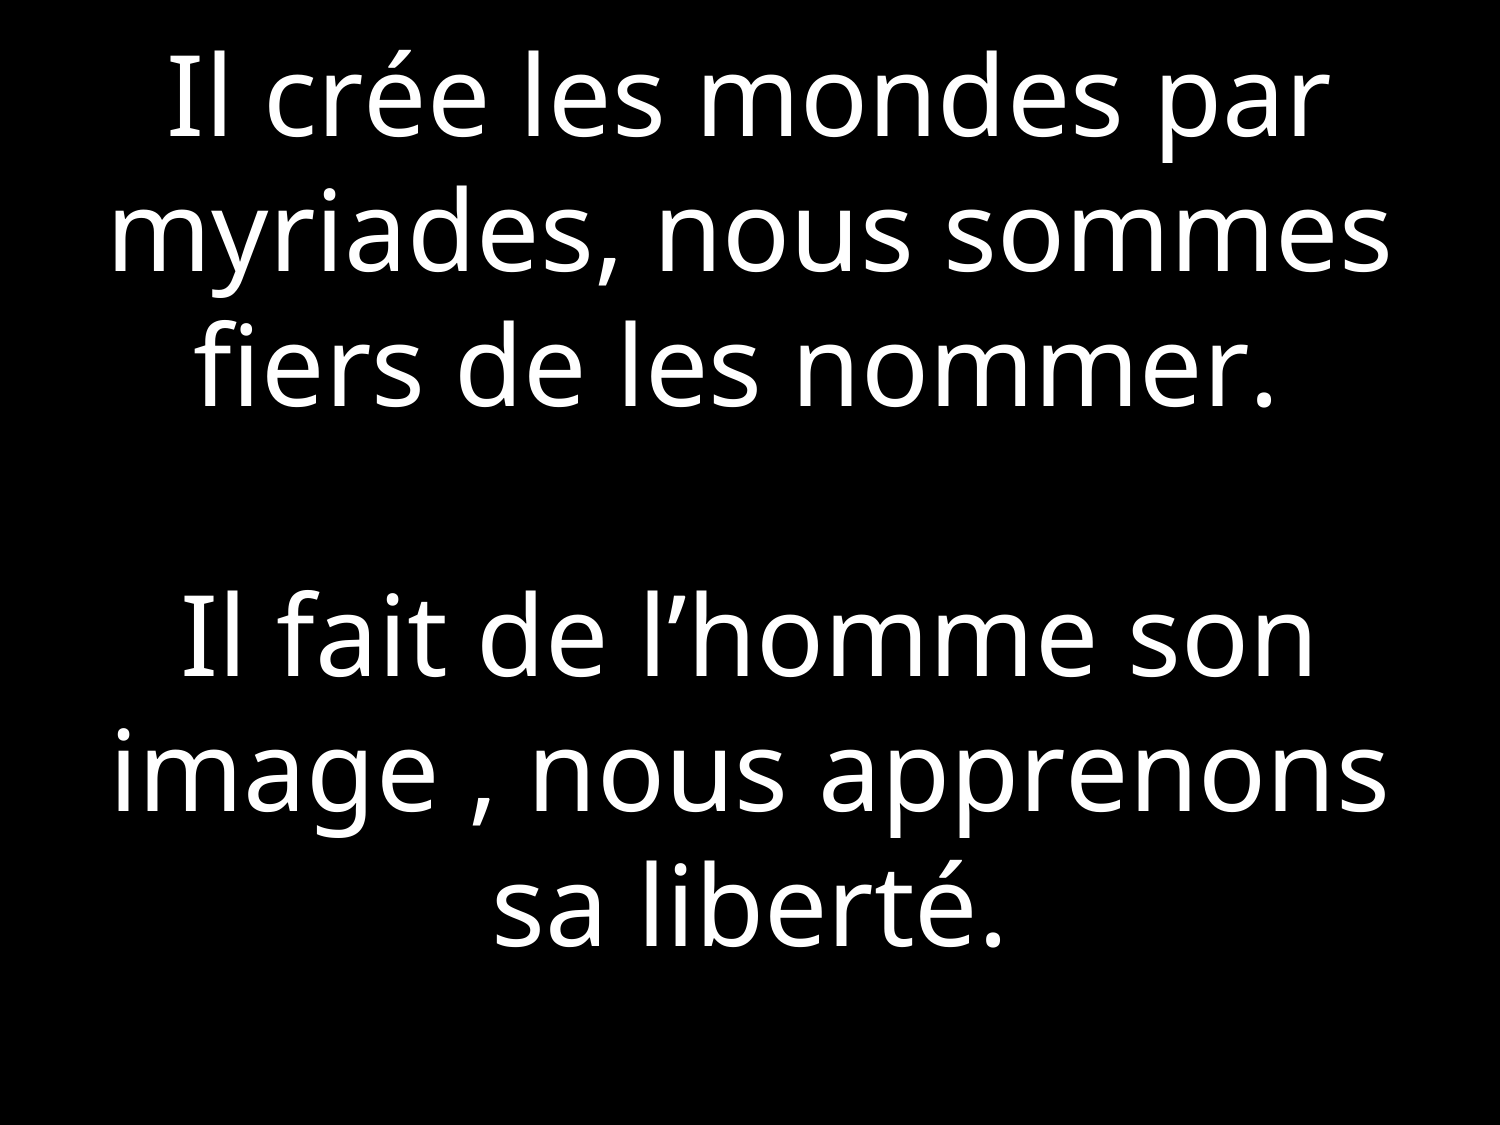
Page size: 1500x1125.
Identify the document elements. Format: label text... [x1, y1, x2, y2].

text_box Il crée les mondes par myriades, nous sommes fiers de les nommer. Il fait de l’homme son image , nous apprenons sa liberté. [44, 66, 1457, 591]
